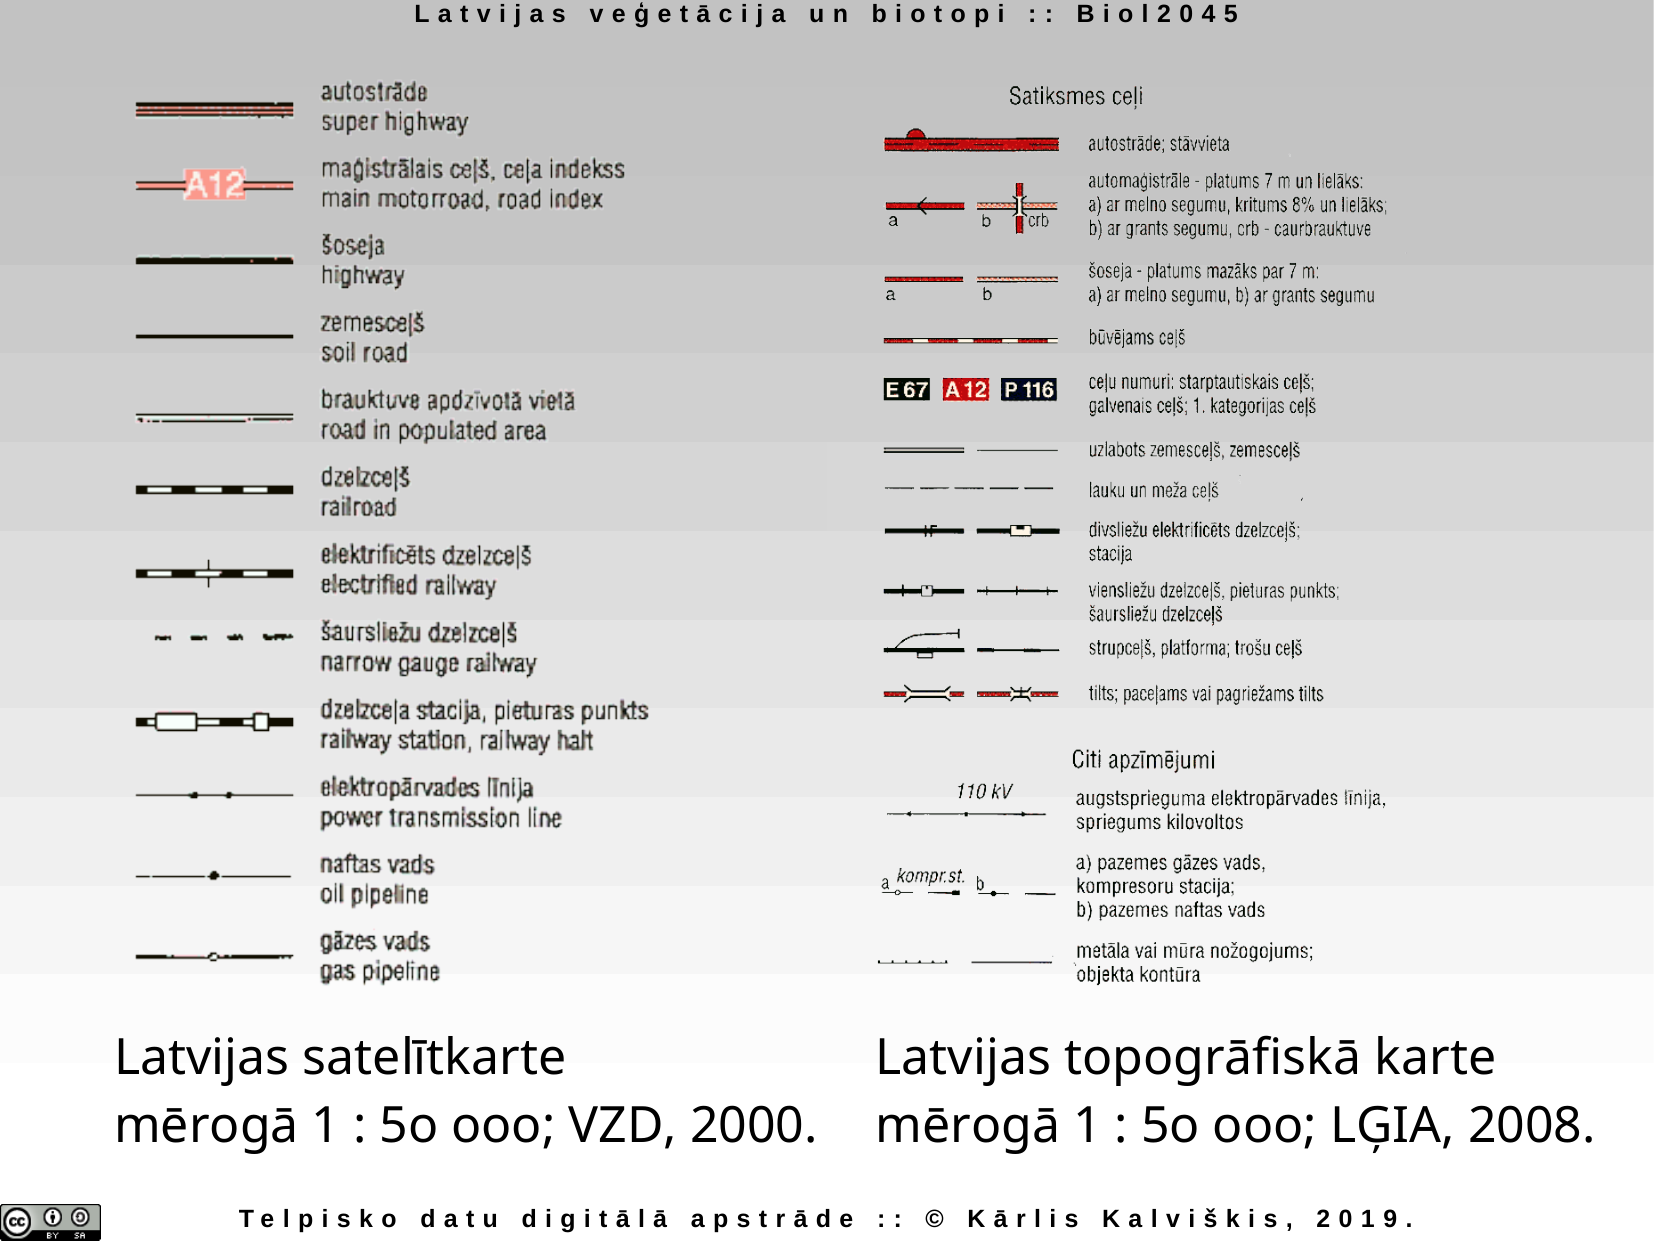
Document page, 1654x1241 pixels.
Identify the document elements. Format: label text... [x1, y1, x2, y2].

picture [0, 0, 1654, 1241]
text_box Latvijas topogrāfiskā karte mērogā 1 : 5o ooo; LĢIA, 2008. [875, 1021, 1532, 1141]
text_box Latvijas satelītkarte mērogā 1 : 5o ooo; VZD, 2000. [114, 1021, 756, 1141]
